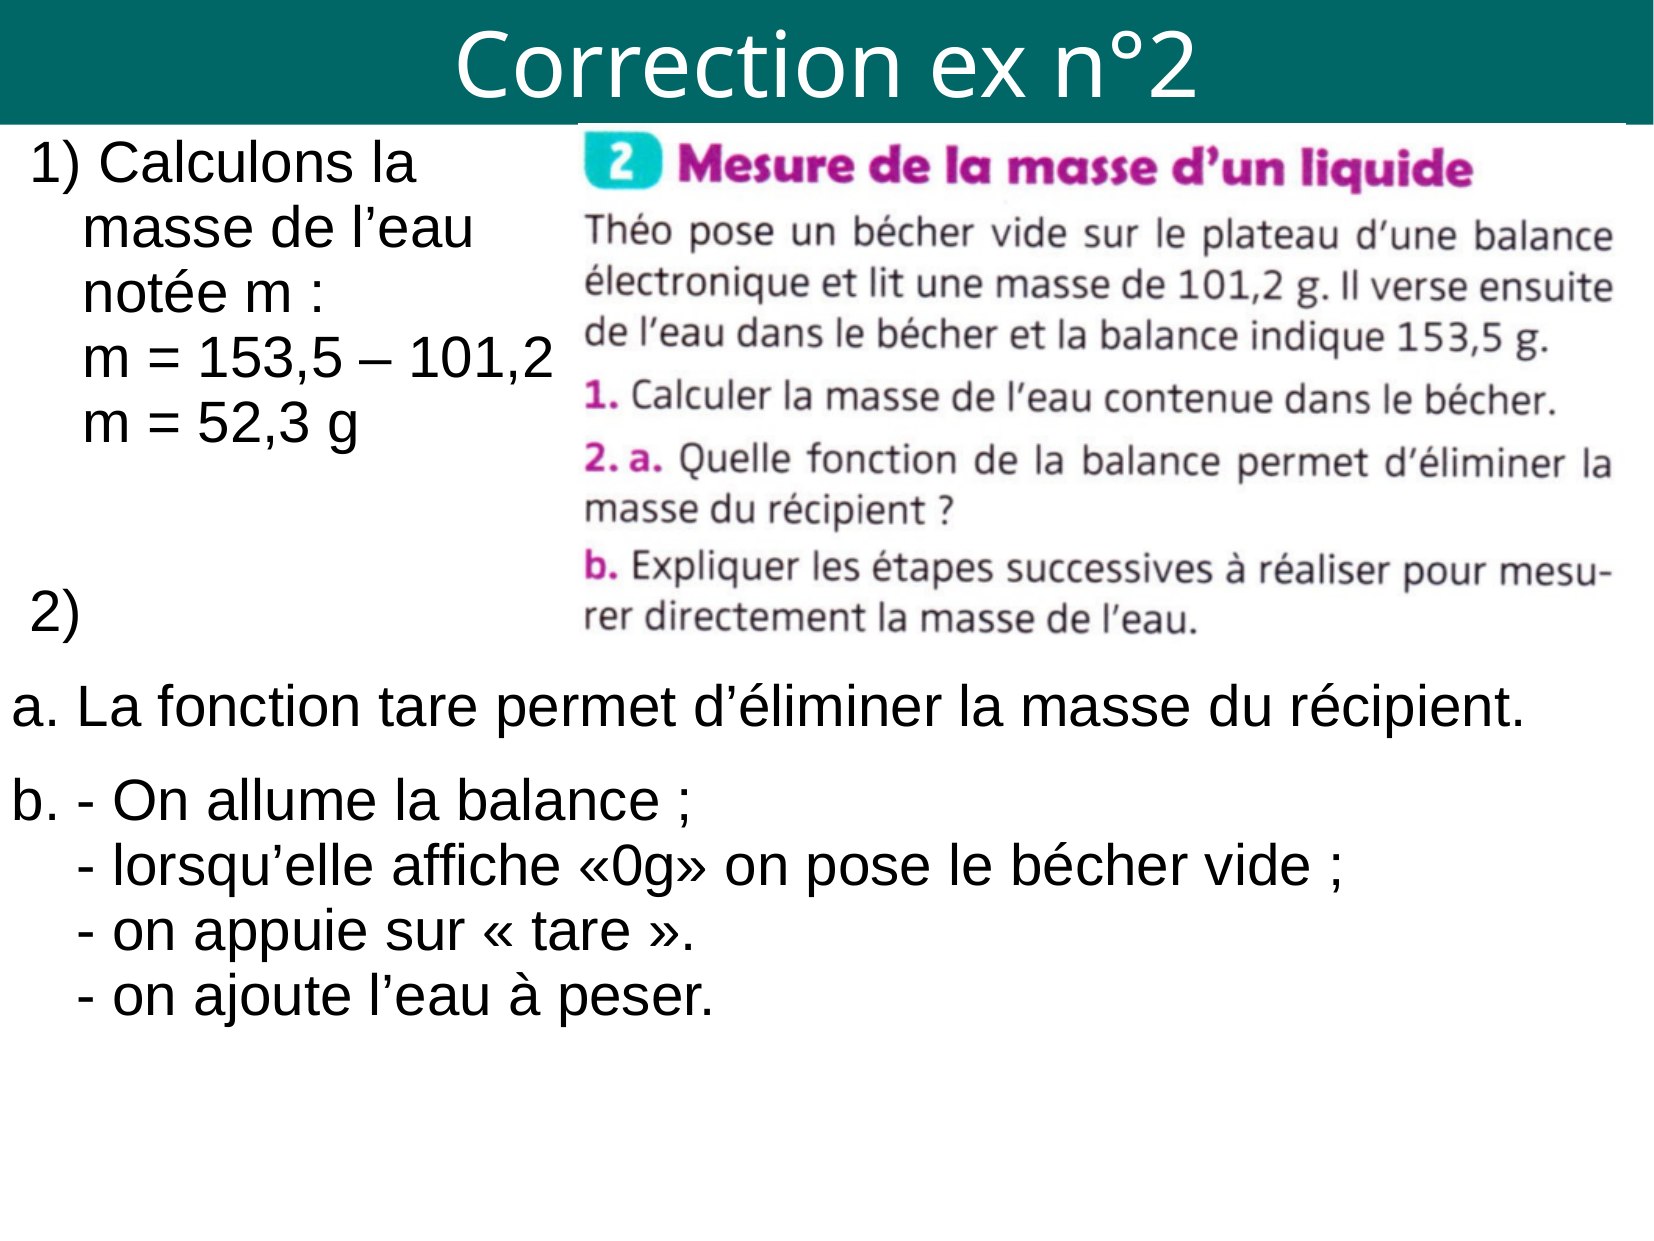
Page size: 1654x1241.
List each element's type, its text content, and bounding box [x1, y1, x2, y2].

list Calculons la masse de l’eau notée m : m = 153,5 – 101,2 m = 52,3 g a. La fonction tare permet d’éliminer la masse du récipient. b. - On allume la balance ; - lorsqu’elle affiche «0g» on pose le bécher vide ; - on appuie sur « tare ». - on ajoute l’eau à peser. [11, 129, 1642, 1229]
picture [578, 123, 1626, 650]
title Correction ex n°2 [0, 10, 1654, 114]
